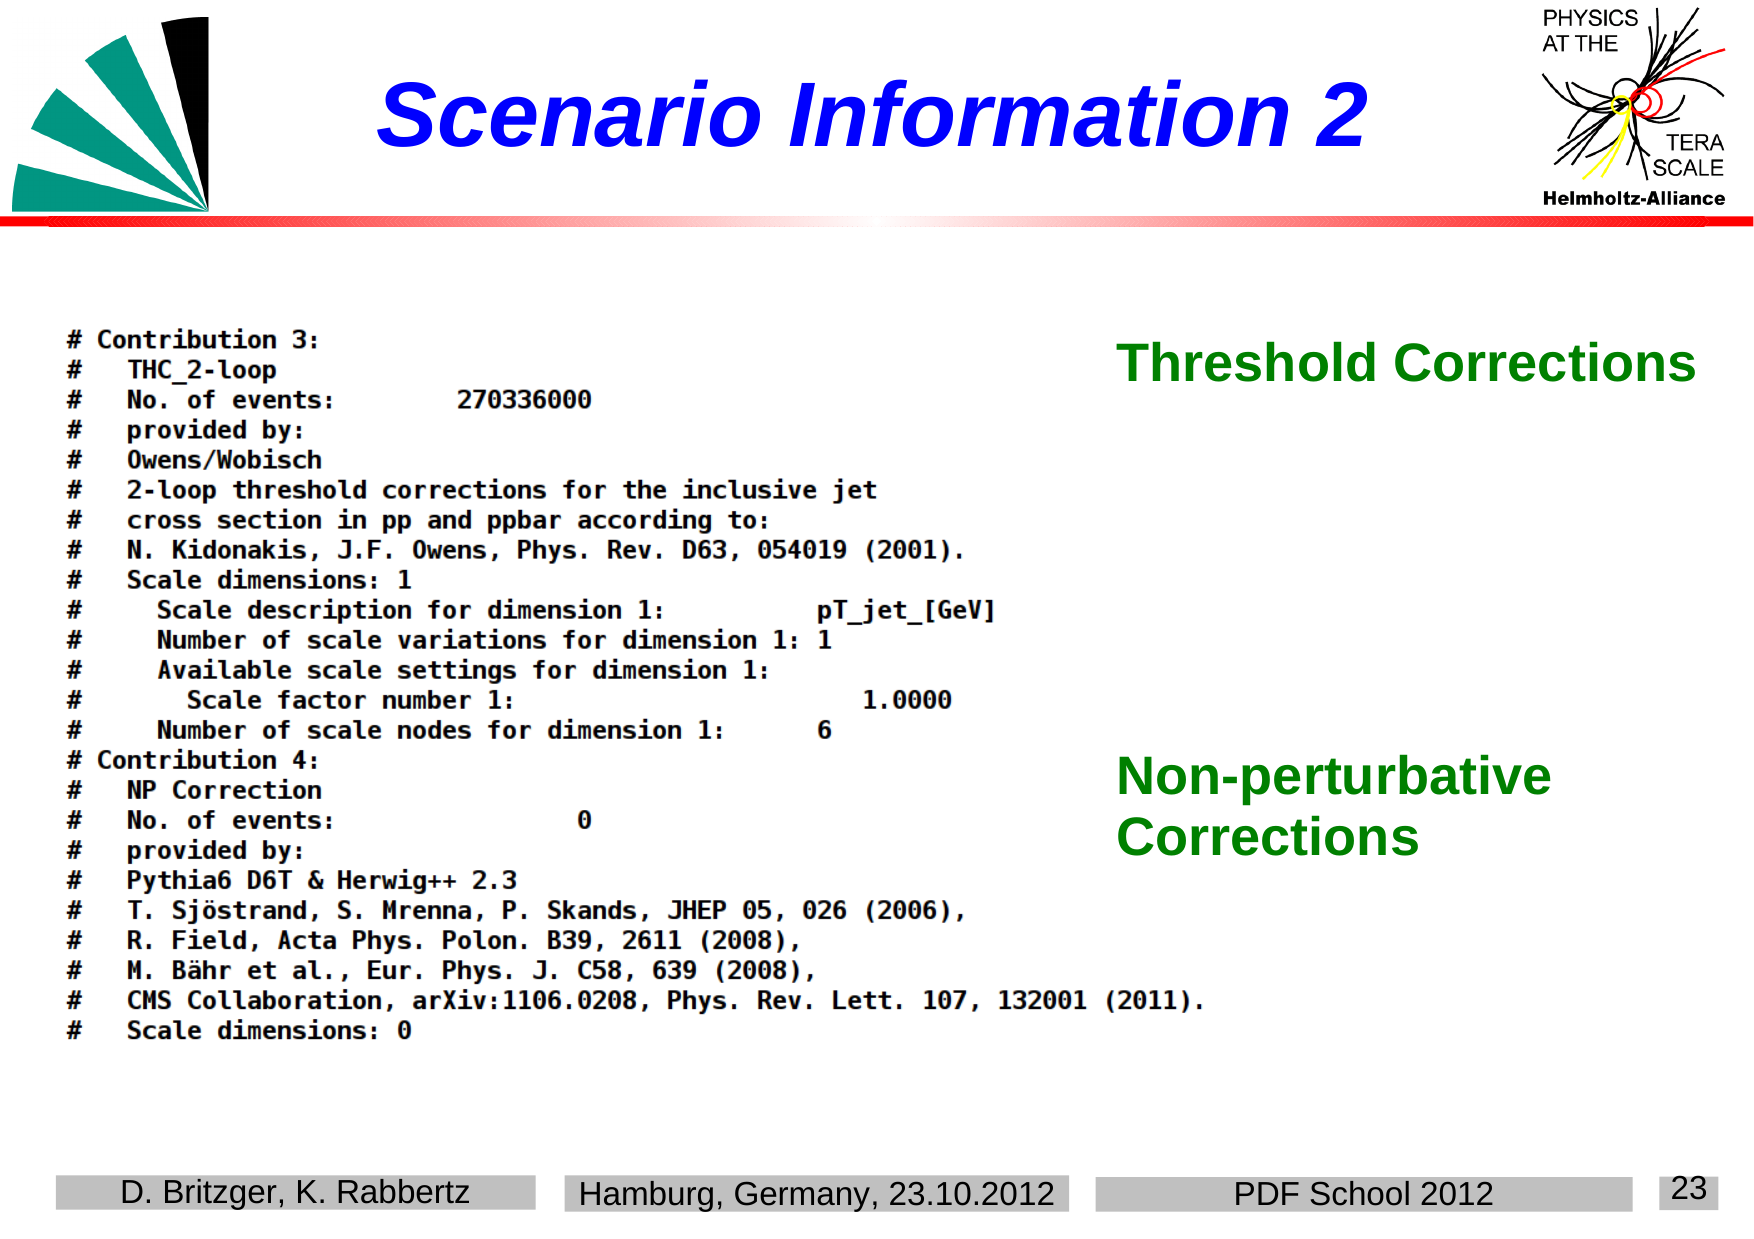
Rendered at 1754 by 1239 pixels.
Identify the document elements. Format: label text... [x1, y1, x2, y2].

picture [1524, 0, 1742, 216]
picture [62, 326, 1260, 1043]
text_box Non-perturbative Corrections [1104, 739, 1566, 873]
picture [12, 17, 209, 214]
text_box Threshold Corrections [1104, 326, 1711, 399]
title Scenario Information 2 [220, 22, 1525, 207]
